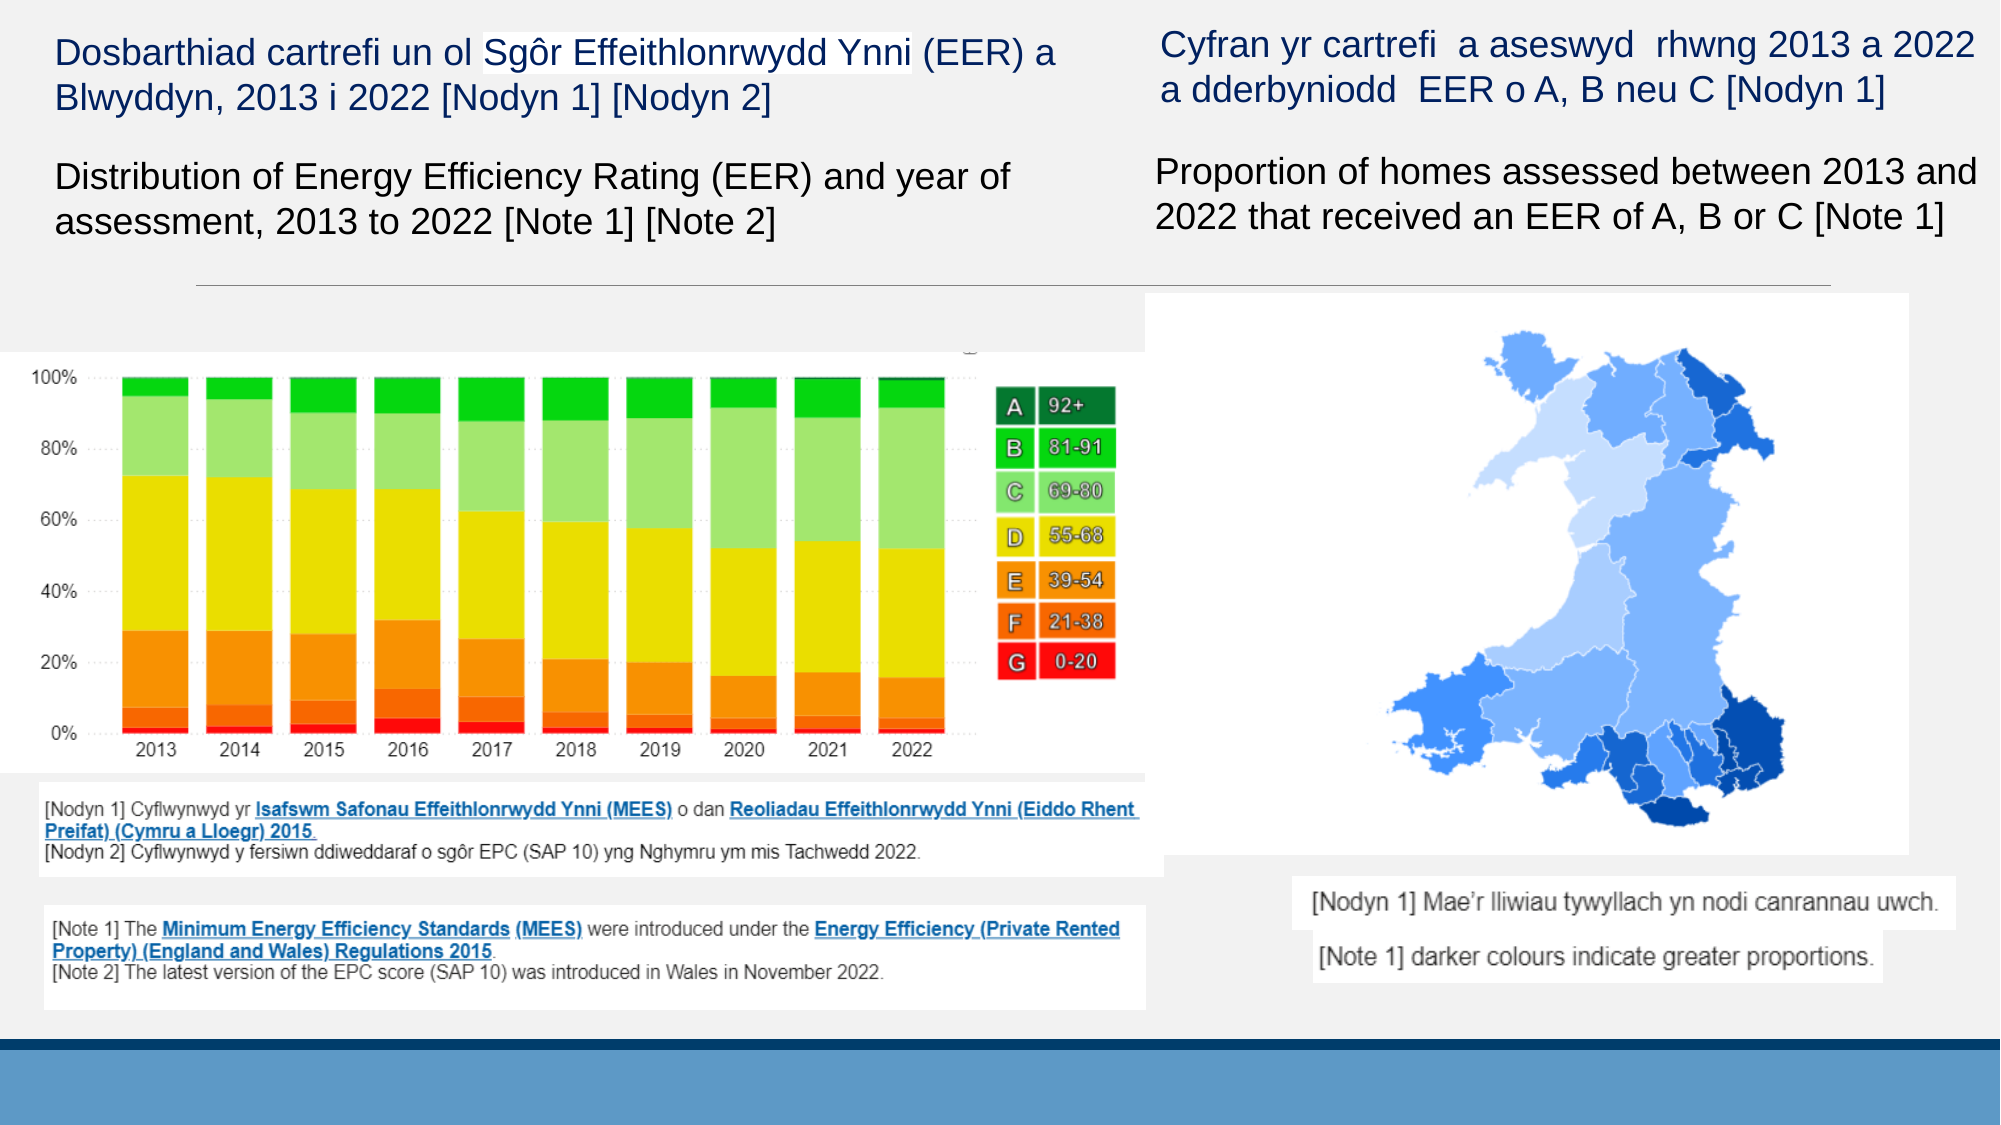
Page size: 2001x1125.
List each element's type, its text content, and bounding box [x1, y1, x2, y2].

text_box Distribution of Energy Efficiency Rating (EER) and year of assessment, 2013 to 2022 [Note 1] [Note 2] [39, 144, 1099, 251]
text_box Proportion of homes assessed between 2013 and 2022 that received an EER of A, B or C [Note 1] [1139, 139, 1995, 292]
picture [0, 293, 1909, 877]
text_box Dosbarthiad cartrefi un ol Sgôr Effeithlonrwydd Ynni (EER) a Blwyddyn, 2013 i 2022 [Nodyn 1] [Nodyn 2] [39, 20, 1099, 127]
text_box Cyfran yr cartrefi a aseswyd rhwng 2013 a 2022 a dderbyniodd EER o A, B neu C [Nodyn 1] [1145, 12, 2000, 119]
picture [44, 905, 1146, 1010]
picture [1292, 876, 1956, 983]
